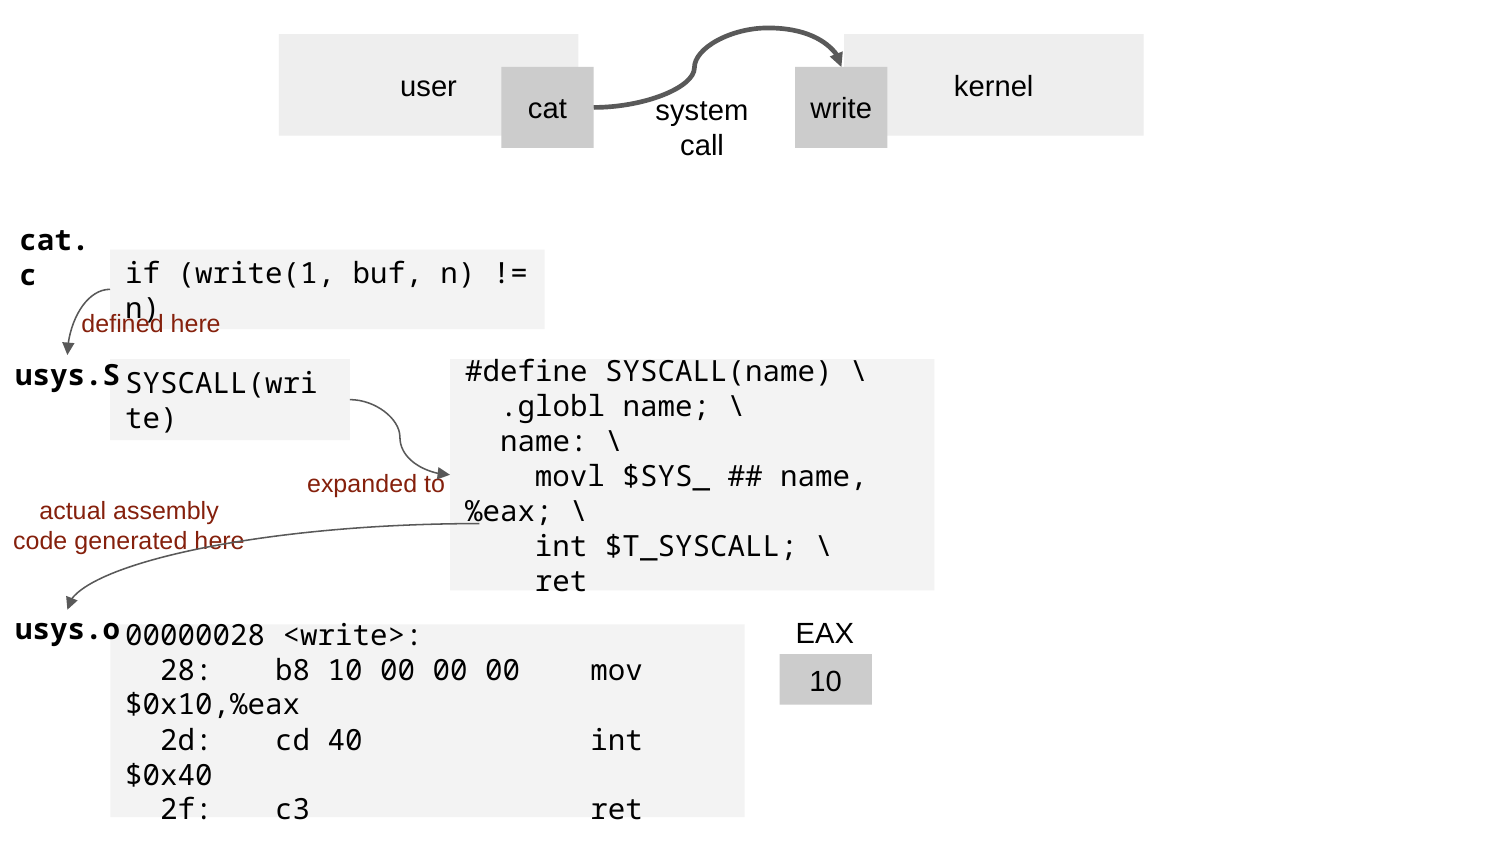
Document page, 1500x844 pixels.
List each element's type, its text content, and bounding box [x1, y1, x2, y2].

text_box actual assembly code generated here [138, 539, 262, 566]
text_box cat.c [4, 227, 122, 286]
text_box if (write(1, buf, n) != n) [110, 249, 545, 330]
text_box SYSCALL(write) [110, 359, 350, 441]
text_box usys.S [0, 355, 136, 393]
text_box cat [501, 66, 594, 148]
text_box 10 [779, 661, 872, 705]
text_box system call [634, 85, 770, 167]
text_box defined here [48, 303, 254, 341]
text_box usys.o [0, 609, 136, 647]
text_box actual assembly code generated here [0, 484, 262, 566]
text_box user [278, 34, 579, 136]
text_box write [795, 66, 888, 148]
text_box expanded to [290, 450, 463, 515]
text_box kernel [844, 34, 1144, 136]
text_box 00000028 <write>: 28: b8 10 00 00 00 mov $0x10,%eax 2d: cd 40 int $0x40 2f: c3 ret [110, 624, 745, 818]
text_box EAX [770, 603, 880, 661]
text_box #define SYSCALL(name) \ .globl name; \ name: \ movl $SYS_ ## name, %eax; \ int $T_SYSCALL; \ ret [450, 359, 935, 591]
